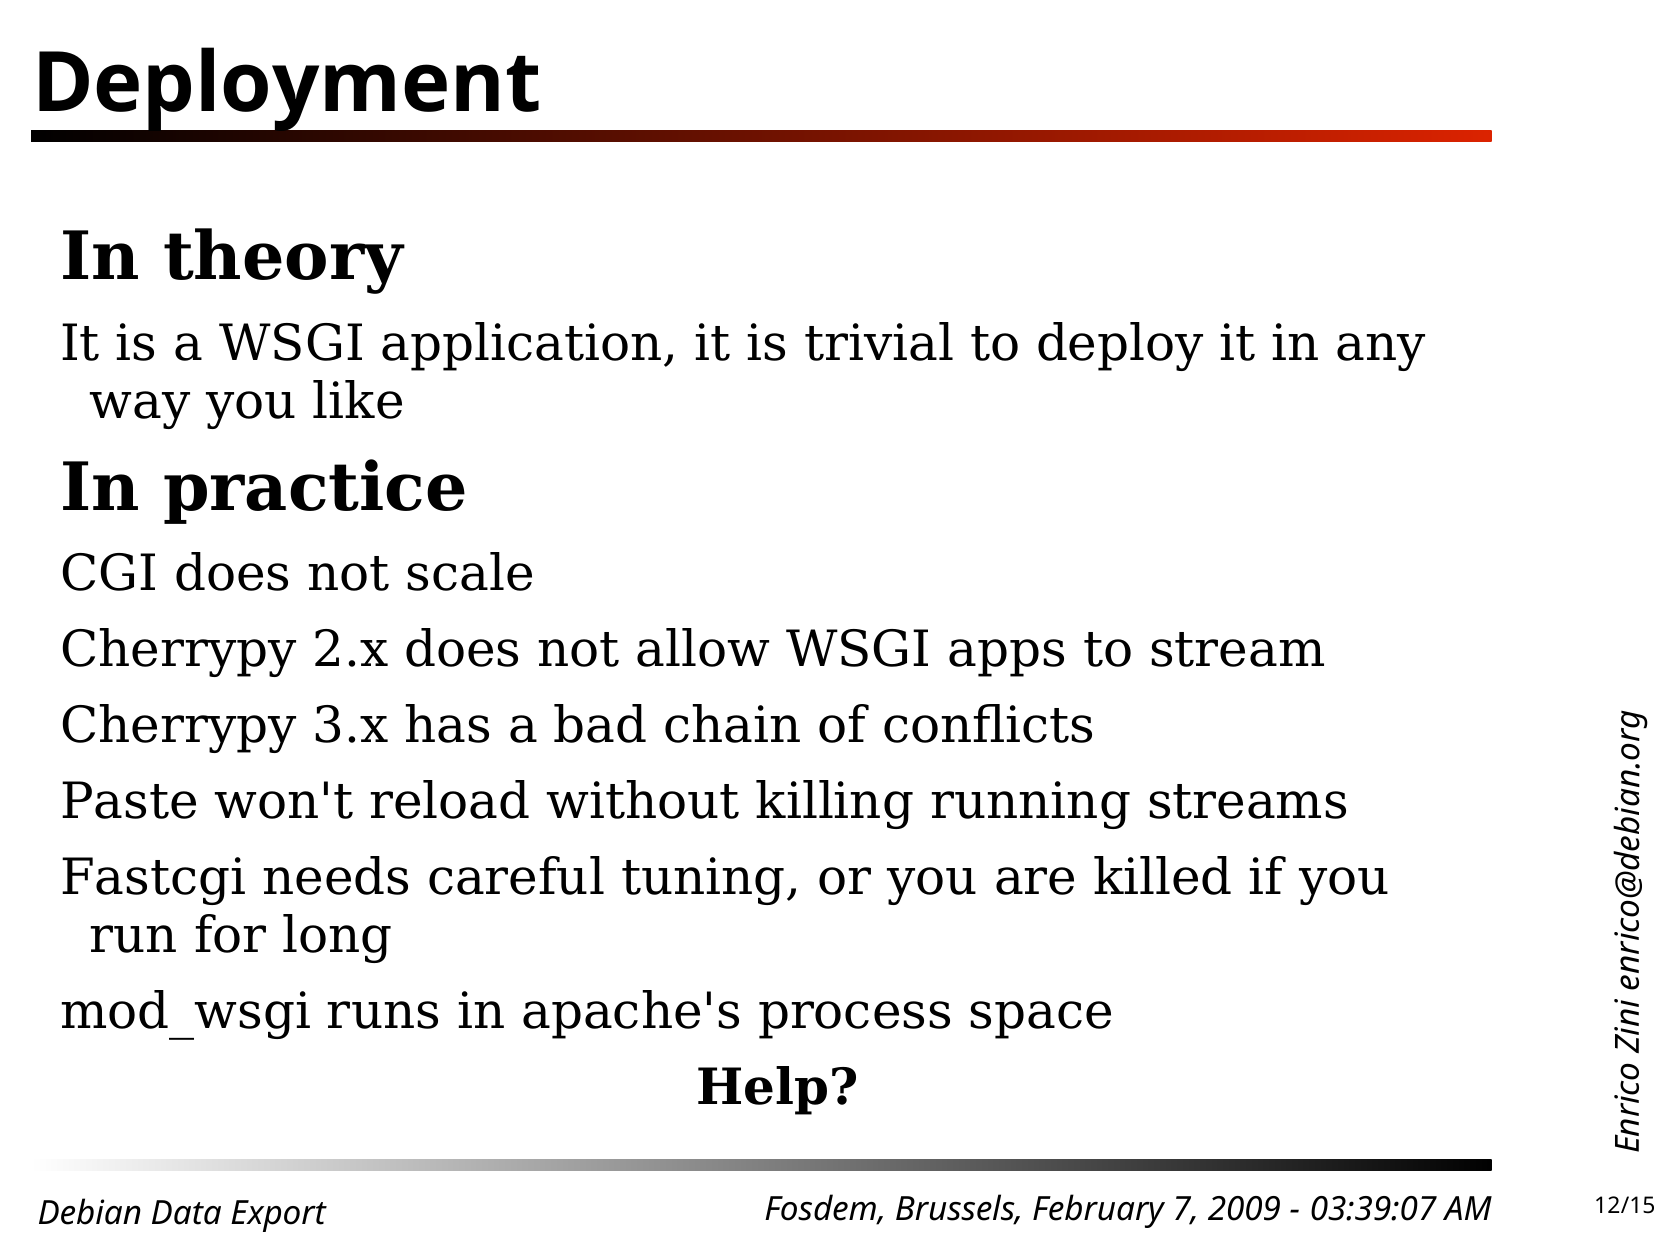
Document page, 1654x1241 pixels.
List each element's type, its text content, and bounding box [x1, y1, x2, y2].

text_box Deployment [32, 22, 1439, 157]
text_box In theory It is a WSGI application, it is trivial to deploy it in any way you like In practice CGI does not scale Cherrypy 2.x does not allow WSGI apps to stream Cherrypy 3.x has a bad chain of conflicts Paste won't reload without killing running streams Fastcgi needs careful tuning, or you are killed if you run for long mod_wsgi runs in apache's process space Help? [60, 217, 1496, 1138]
